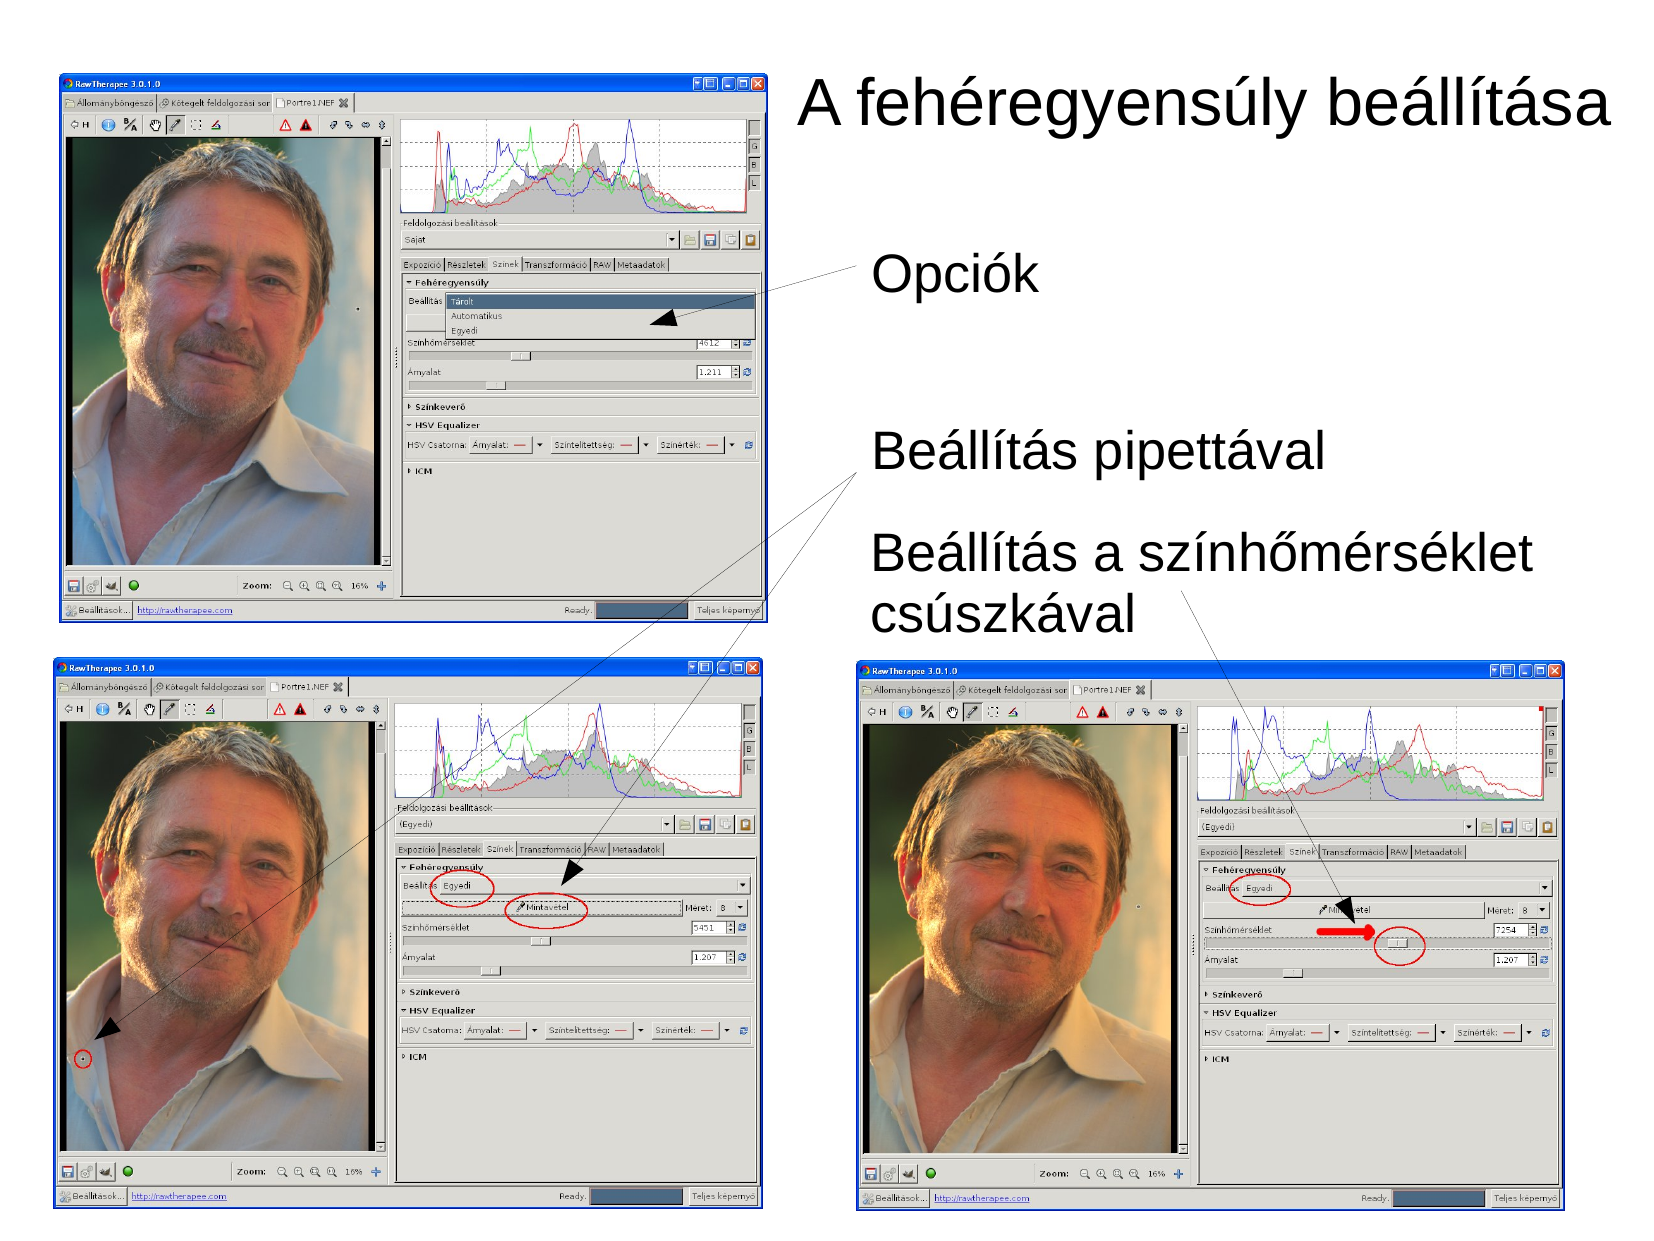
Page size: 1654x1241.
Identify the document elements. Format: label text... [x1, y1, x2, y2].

picture [856, 660, 1565, 1211]
picture [655, 540, 768, 624]
text_box Beállítás pipettával [856, 413, 1342, 489]
picture [749, 598, 768, 624]
text_box A fehéregyensúly beállítása [782, 58, 1627, 148]
picture [59, 73, 768, 624]
text_box Beállítás a színhőmérséklet csúszkával [855, 515, 1565, 652]
picture [53, 657, 763, 1209]
text_box Opciók [856, 236, 1056, 312]
